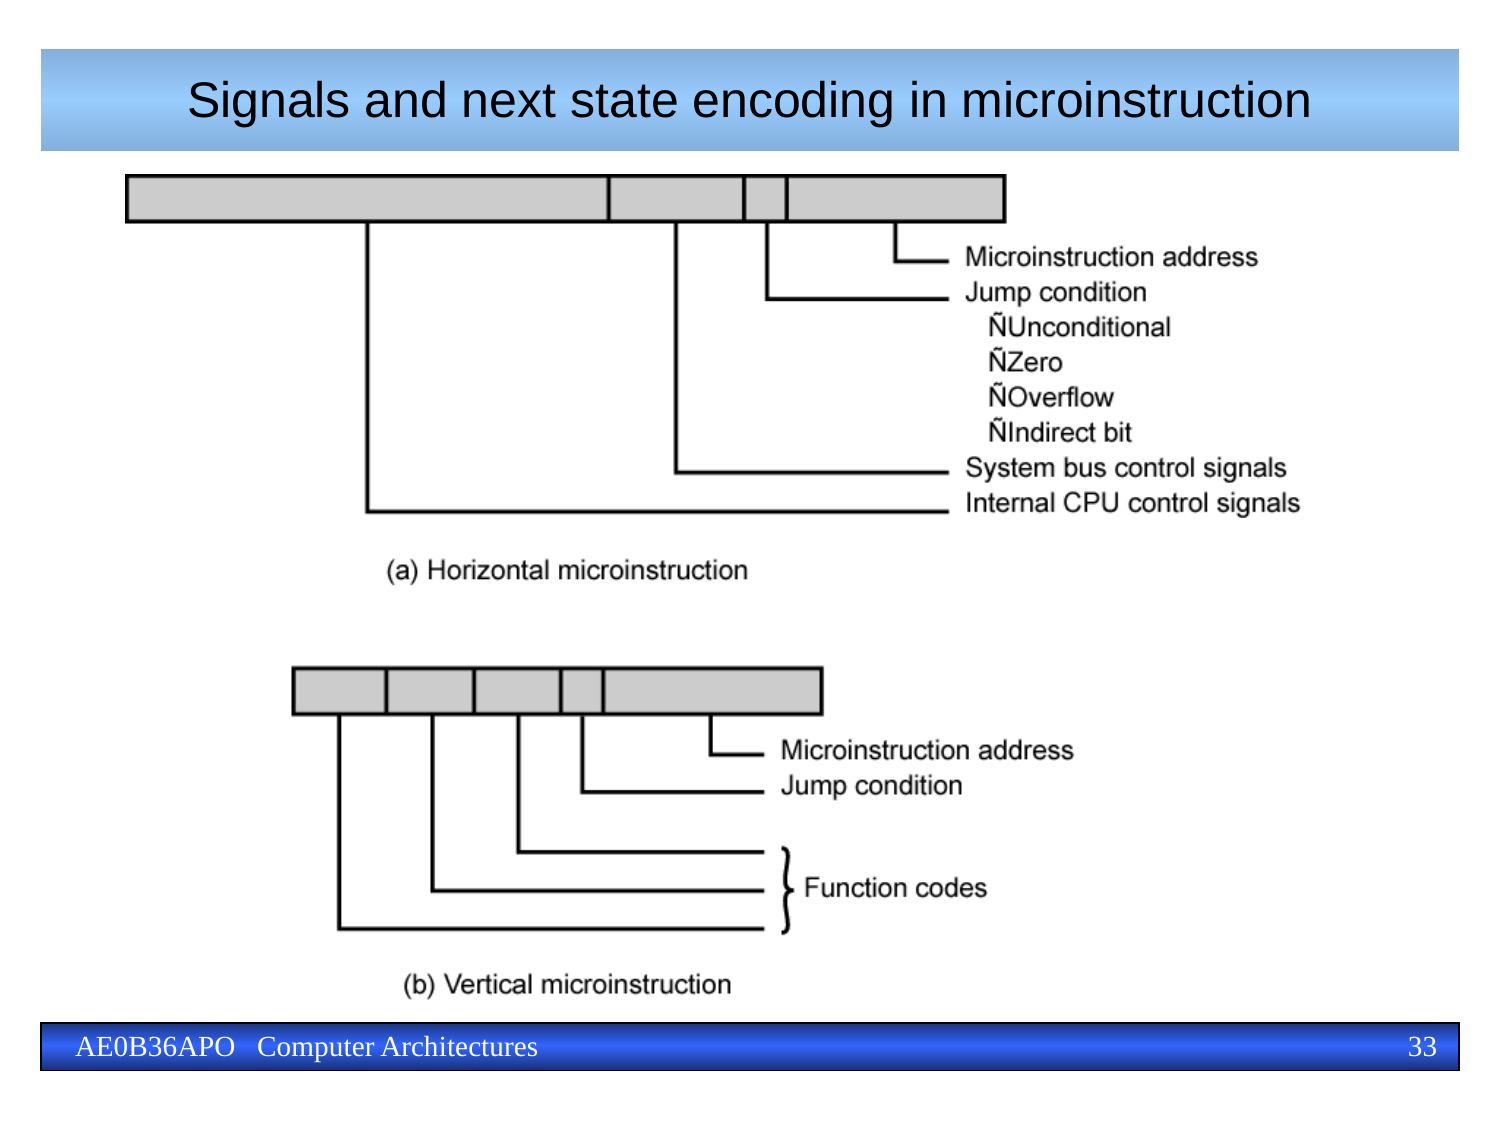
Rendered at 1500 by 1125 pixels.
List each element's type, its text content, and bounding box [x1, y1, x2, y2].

title Signals and next state encoding in microinstruction [41, 49, 1459, 151]
picture [125, 174, 1301, 1004]
